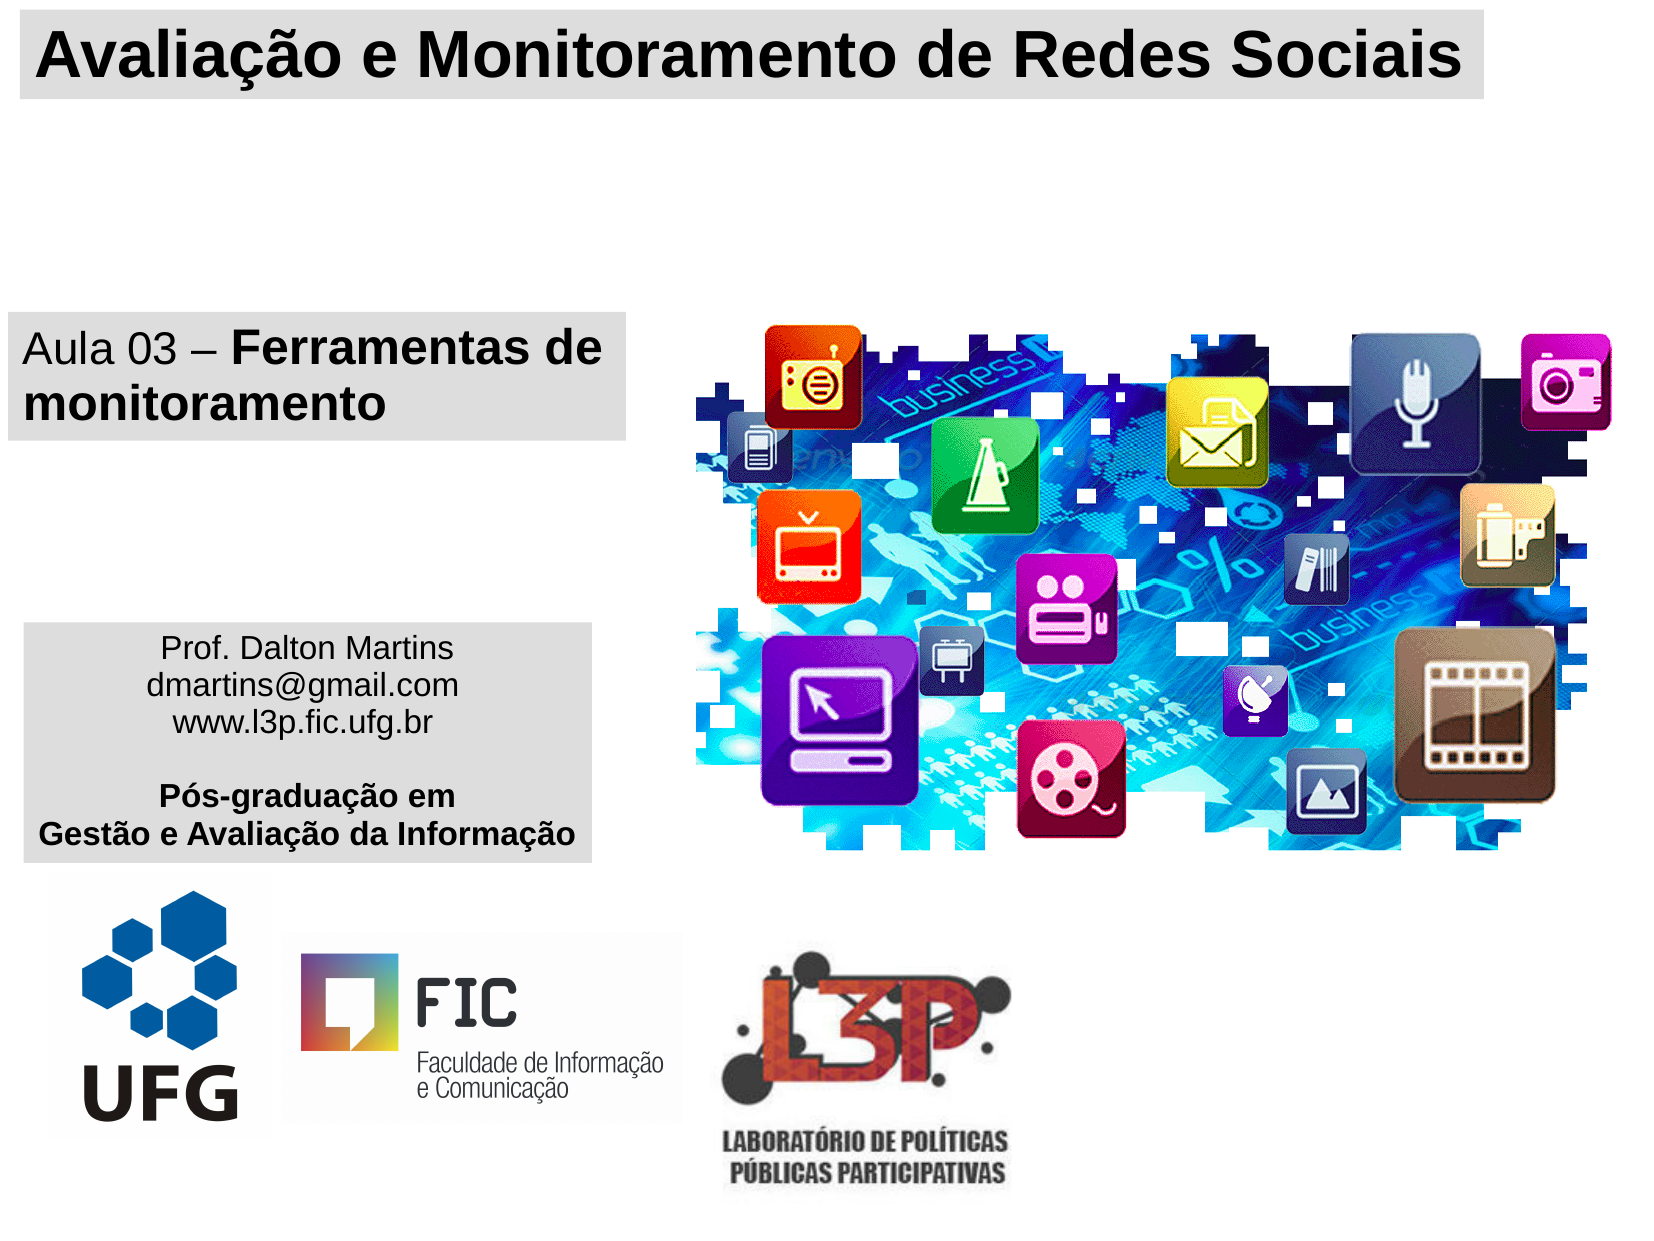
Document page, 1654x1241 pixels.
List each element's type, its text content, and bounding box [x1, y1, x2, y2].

picture [47, 873, 272, 1139]
text_box Aula 03 – Ferramentas de monitoramento [8, 311, 626, 441]
text_box Prof. Dalton Martins dmartins@gmail.com www.l3p.fic.ufg.br Pós-graduação em Gestão e Avaliação da Informação [23, 622, 592, 863]
picture [685, 307, 1619, 863]
picture [281, 932, 683, 1125]
text_box Avaliação e Monitoramento de Redes Sociais [19, 9, 1484, 100]
picture [698, 915, 1013, 1229]
